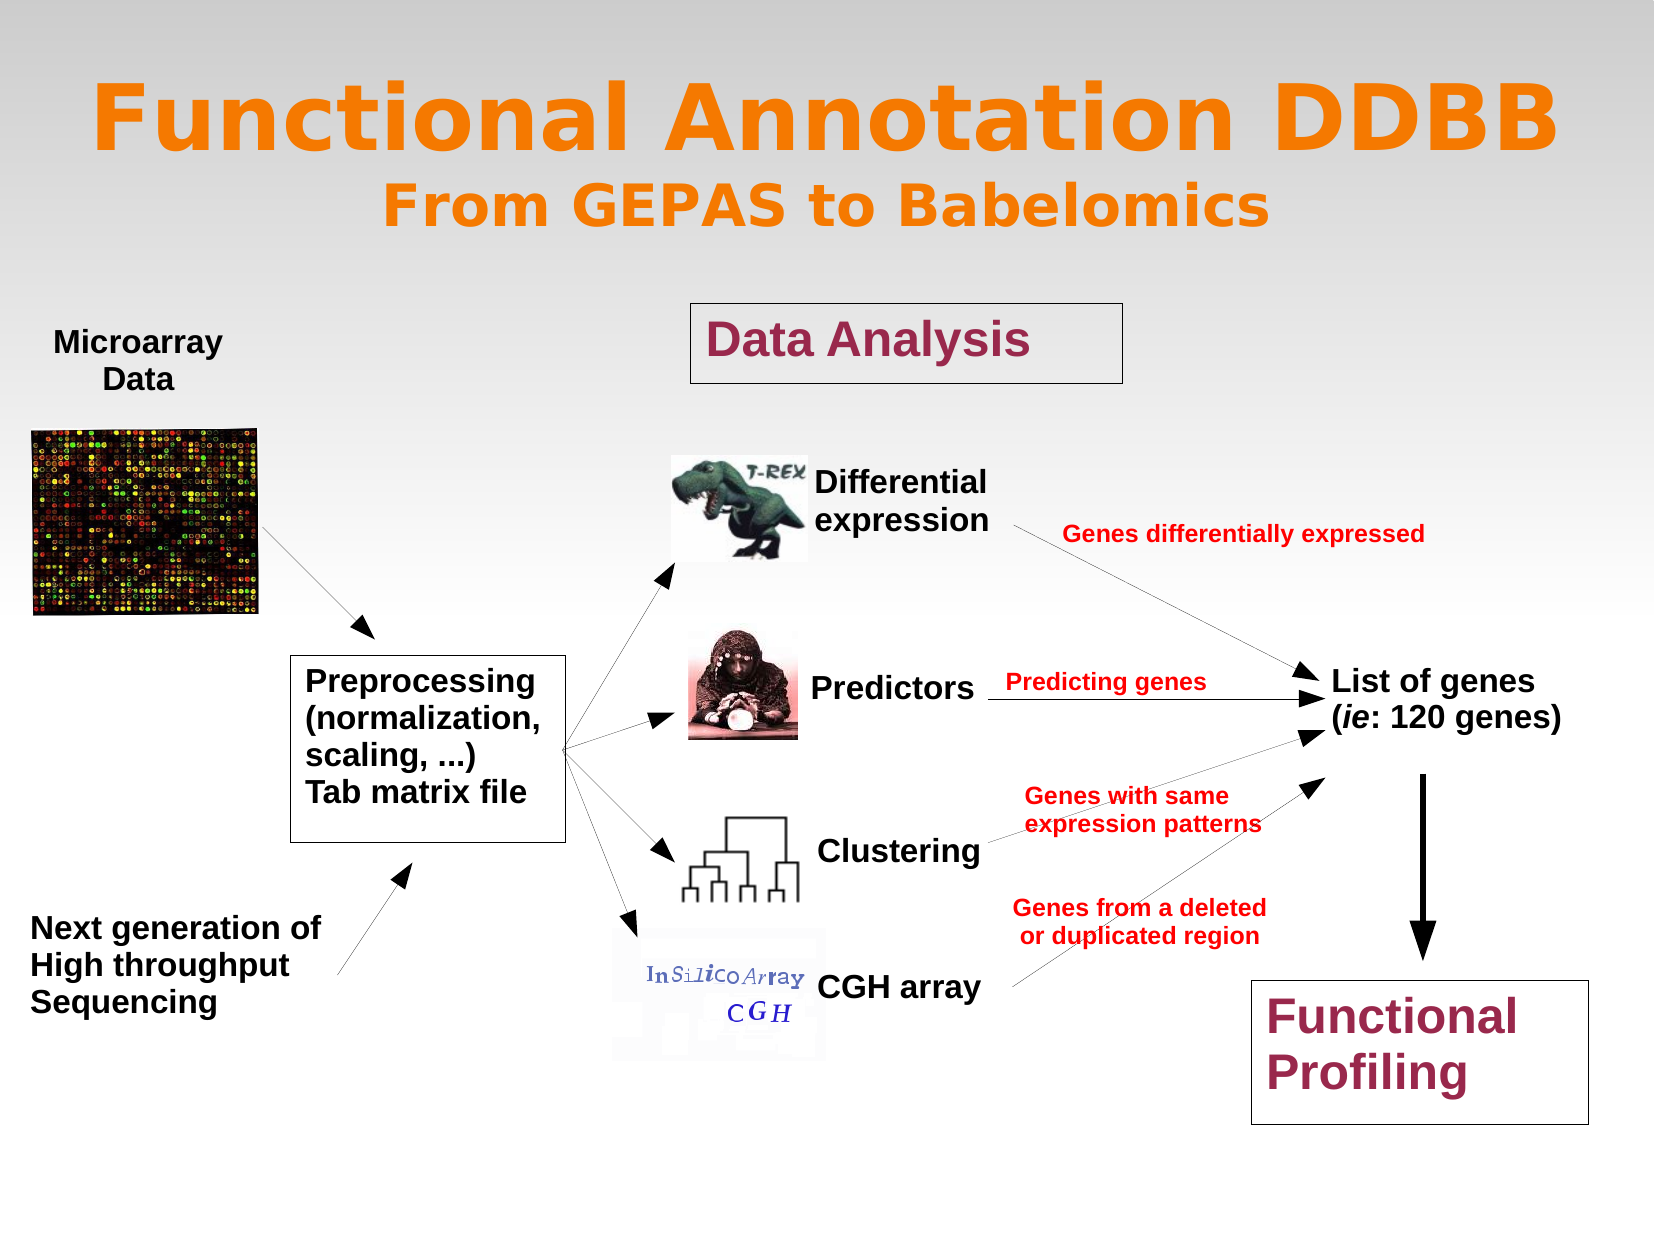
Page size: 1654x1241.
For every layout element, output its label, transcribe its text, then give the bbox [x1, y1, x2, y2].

picture [678, 813, 807, 907]
text_box CGH array [802, 960, 1035, 1027]
picture [31, 428, 259, 616]
text_box Microarray Data [25, 315, 251, 417]
text_box Genes with same expression patterns [1009, 774, 1336, 863]
text_box Genes differentially expressed [1047, 512, 1483, 613]
text_box Predictors [795, 661, 1004, 725]
text_box Predicting genes [990, 660, 1310, 717]
text_box Preprocessing (normalization, scaling, ...) Tab matrix file [290, 655, 566, 843]
title Functional Annotation DDBB From GEPAS to Babelomics [82, 56, 1571, 250]
text_box Next generation of High throughput Sequencing [15, 902, 347, 1047]
picture [671, 455, 808, 562]
text_box Data Analysis [690, 303, 1123, 384]
picture [612, 928, 826, 1061]
text_box Genes from a deleted or duplicated region [997, 886, 1324, 975]
text_box Functional Profiling [1251, 980, 1589, 1125]
text_box List of genes (ie: 120 genes) [1316, 654, 1588, 768]
text_box Clustering [802, 825, 1035, 892]
text_box Differential expression [799, 456, 1046, 558]
picture [688, 623, 798, 740]
